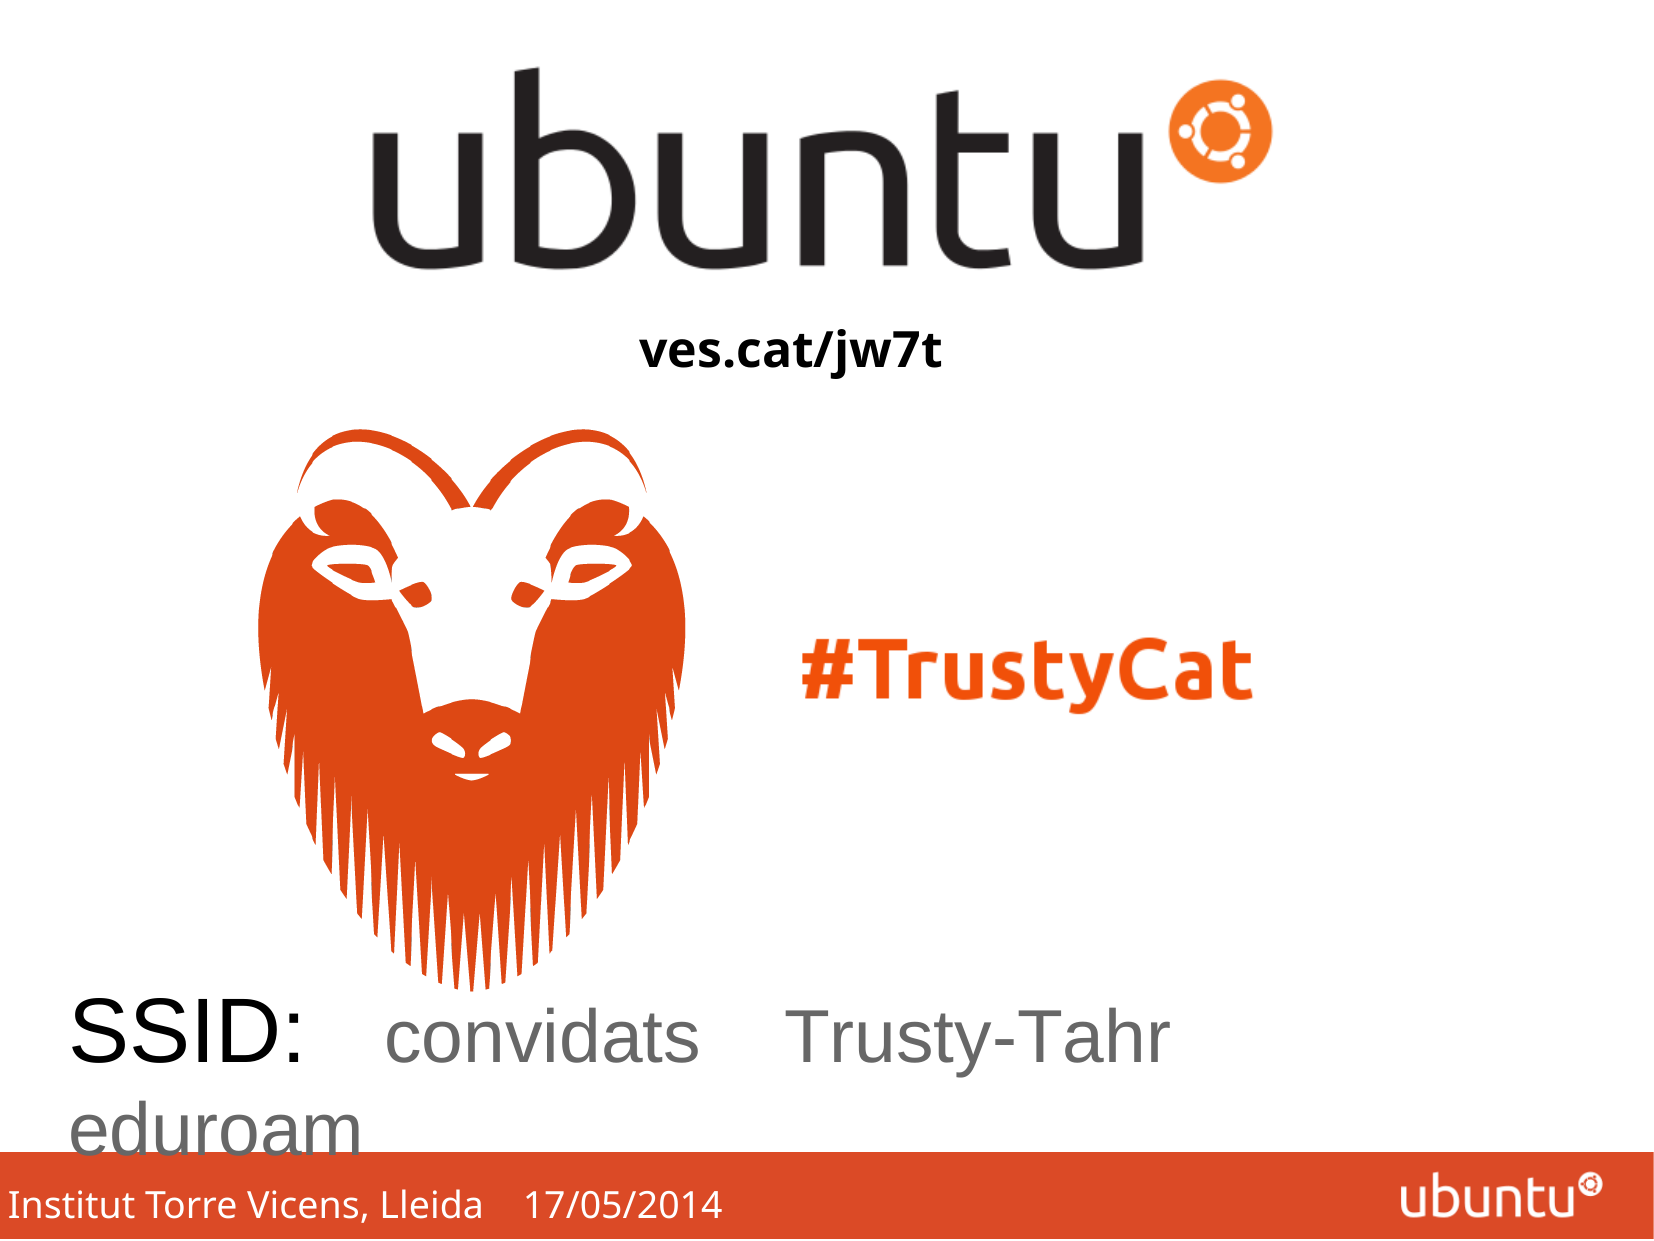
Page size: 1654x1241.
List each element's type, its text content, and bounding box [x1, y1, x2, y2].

text_box Institut Torre Vicens, Lleida 17/05/2014 [2, 1171, 730, 1229]
text_box ves.cat/jw7t [0, 307, 1619, 411]
picture [0, 1152, 1654, 1239]
text_box SSID: convidats Trusty-Tahr eduroam [11, 1003, 1571, 1138]
picture [354, 59, 1292, 278]
picture [233, 410, 1501, 1003]
